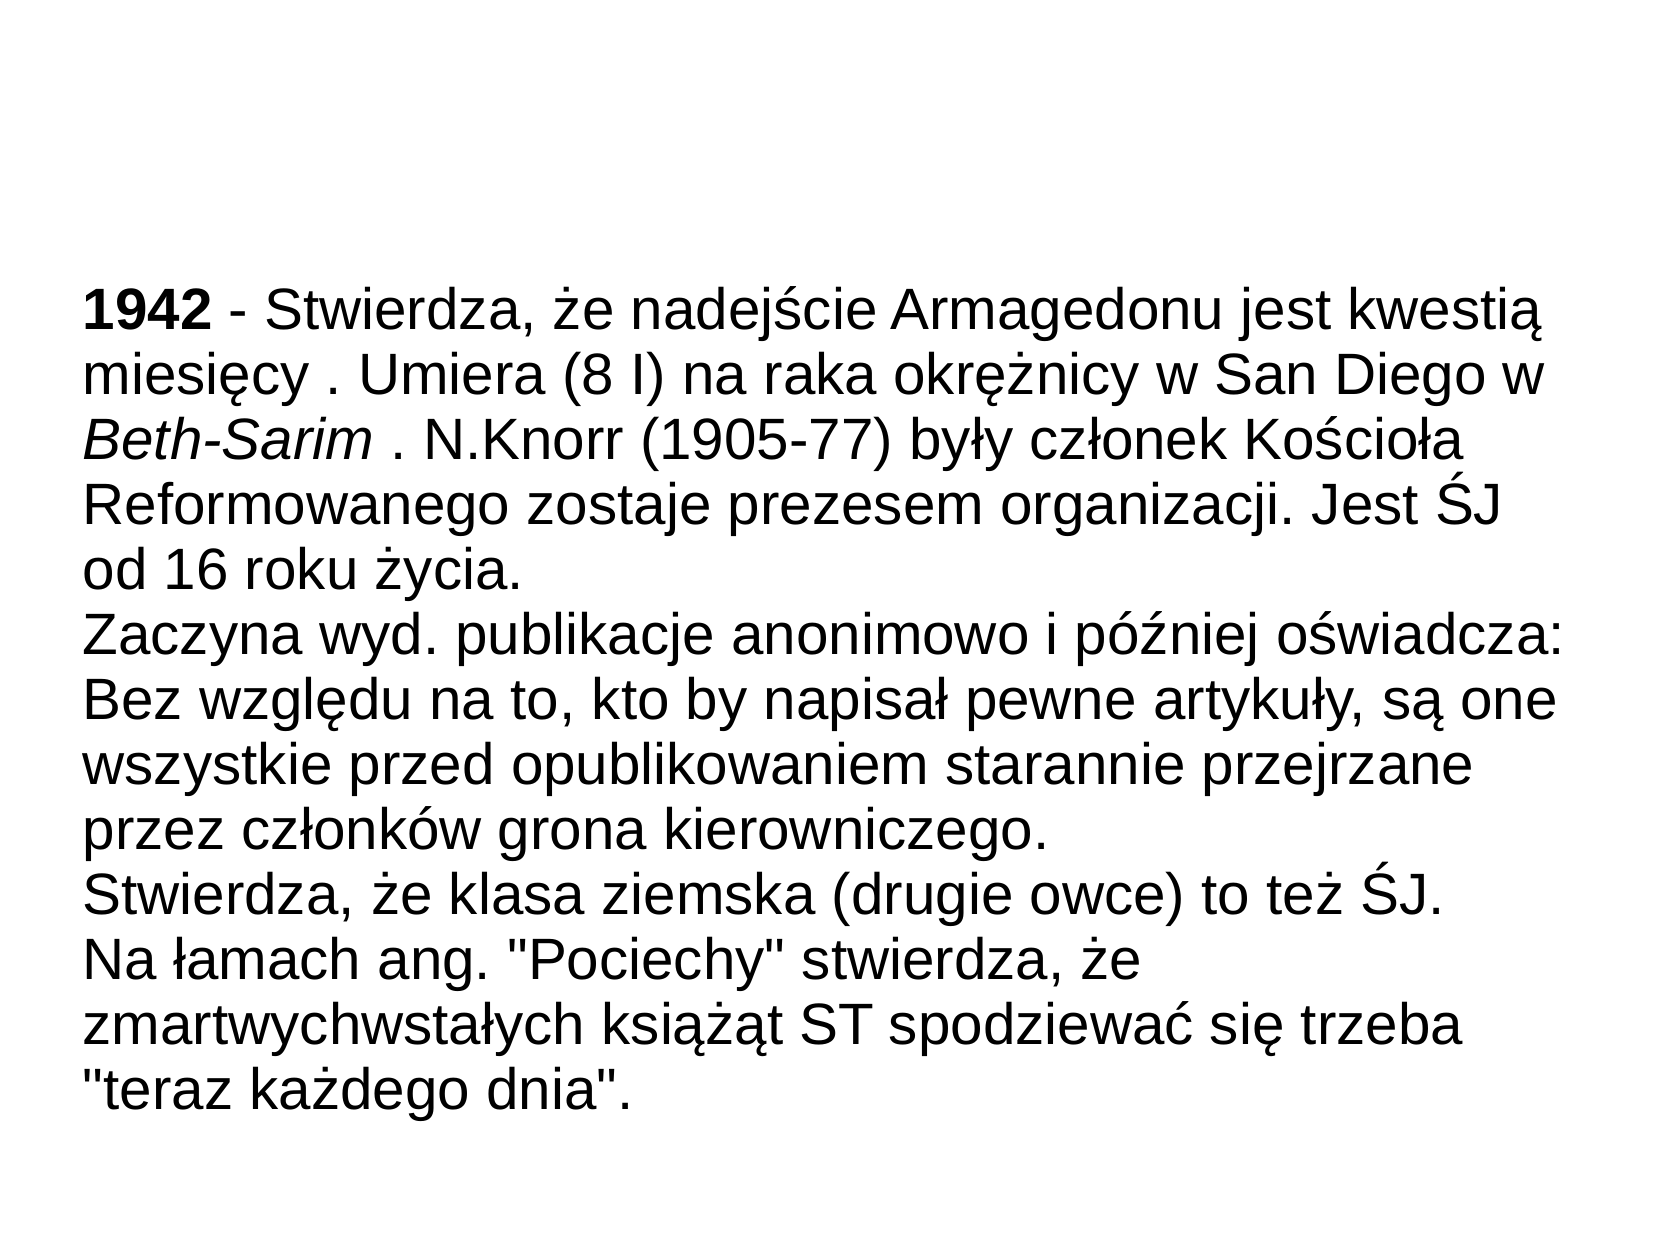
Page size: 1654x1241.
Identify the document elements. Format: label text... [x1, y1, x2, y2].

subtitle 1942 - Stwierdza, że nadejście Armagedonu jest kwestią miesięcy . Umiera (8 I) na raka okrężnicy w San Diego w Beth-Sarim . N.Knorr (1905-77) były członek Kościoła Reformowanego zostaje prezesem organizacji. Jest ŚJ od 16 roku życia. Zaczyna wyd. publikacje anonimowo i później oświadcza: Bez względu na to, kto by napisał pewne artykuły, są one wszystkie przed opublikowaniem starannie przejrzane przez członków grona kierowniczego. Stwierdza, że klasa ziemska (drugie owce) to też ŚJ. Na łamach ang. "Pociechy" stwierdza, że zmartwychwstałych książąt ST spodziewać się trzeba "teraz każdego dnia". [82, 277, 1571, 1122]
